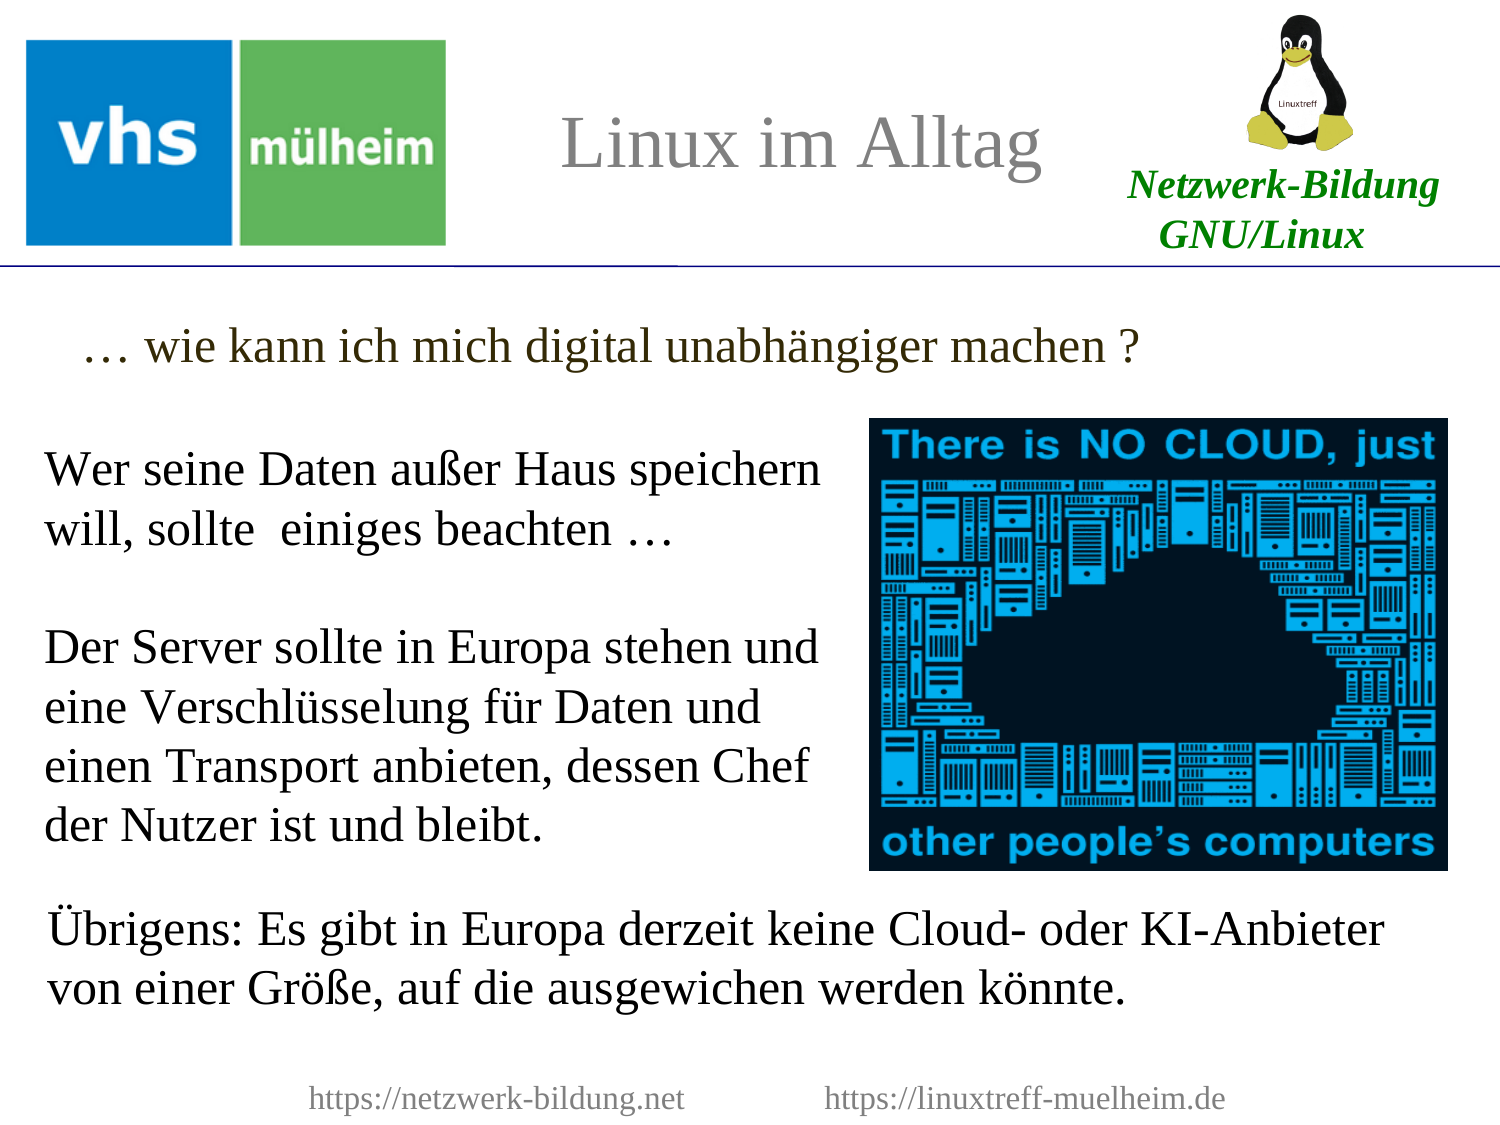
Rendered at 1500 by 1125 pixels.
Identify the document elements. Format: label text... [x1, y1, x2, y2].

text_box Wer seine Daten außer Haus speichern will, sollte einiges beachten … Der Server sollte in Europa stehen und eine Verschlüsselung für Daten und einen Transport anbieten, dessen Chef der Nutzer ist und bleibt. [29, 430, 845, 862]
picture [1246, 13, 1353, 152]
picture [14, 32, 461, 254]
text_box Übrigens: Es gibt in Europa derzeit keine Cloud- oder KI-Anbieter von einer Größe, auf die ausgewichen werden könnte. [32, 890, 1455, 1024]
text_box … wie kann ich mich digital unabhängiger machen ? [67, 307, 1458, 394]
text_box Netzwerk-Bildung GNU/Linux [1112, 151, 1467, 267]
text_box Linux im Alltag [525, 88, 1079, 195]
picture [869, 418, 1448, 871]
text_box https://netzwerk-bildung.net https://linuxtreff-muelheim.de [34, 1070, 1500, 1125]
